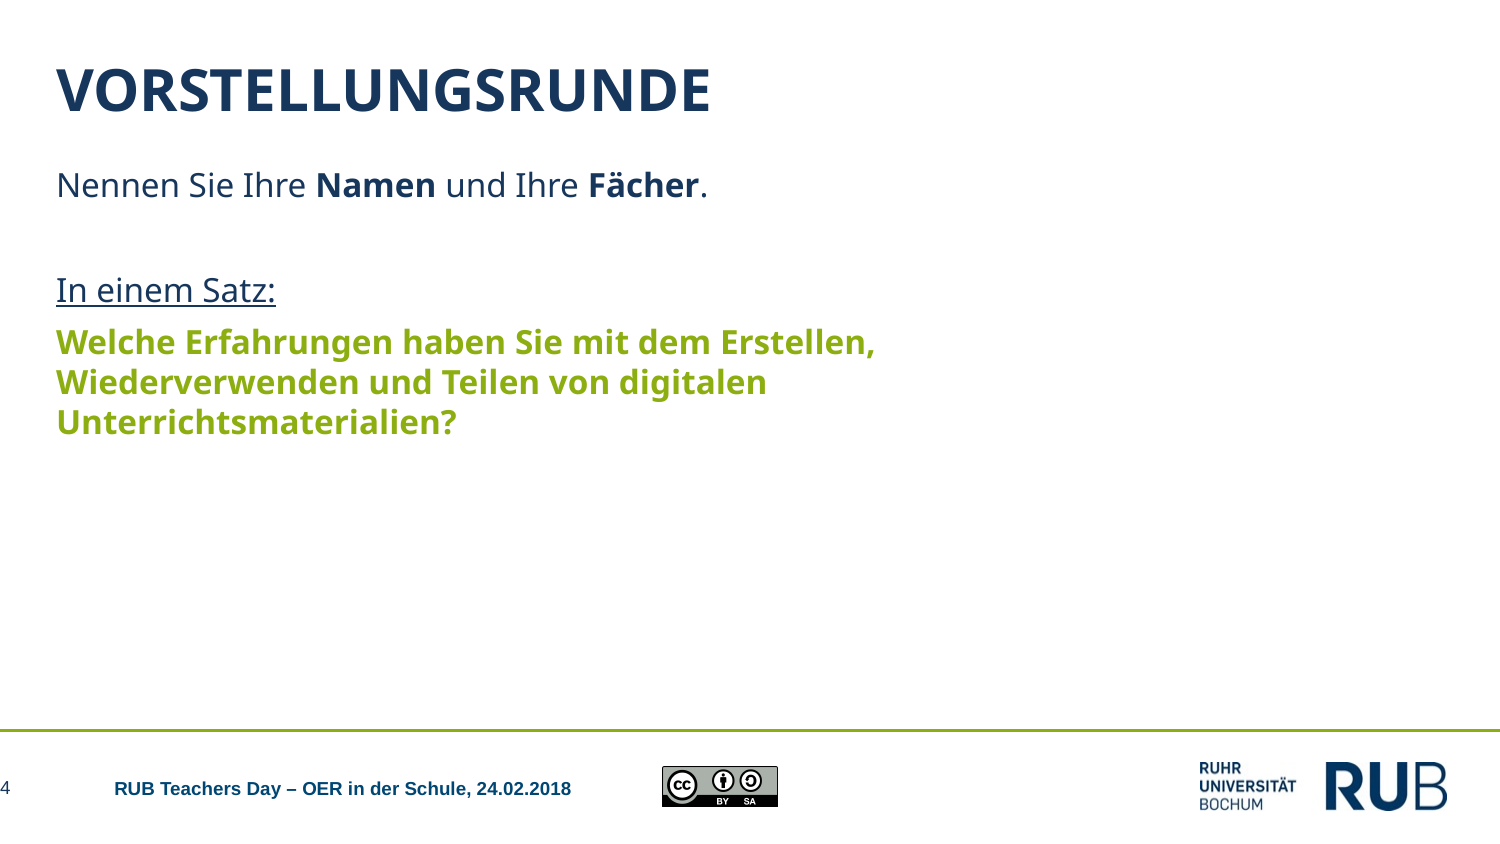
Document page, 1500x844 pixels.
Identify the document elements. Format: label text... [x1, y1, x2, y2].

text_box 4 [0, 764, 85, 810]
text_box RUB Teachers Day – OER in der Schule, 24.02.2018 [114, 776, 948, 822]
text_box Nennen Sie Ihre Namen und Ihre Fächer. In einem Satz: Welche Erfahrungen haben Sie mit dem Erstellen, Wiederverwenden und Teilen von digitalen Unterrichtsmaterialien? [55, 164, 1015, 445]
picture [662, 766, 778, 808]
text_box vorstellungsrunde [55, 53, 1002, 124]
